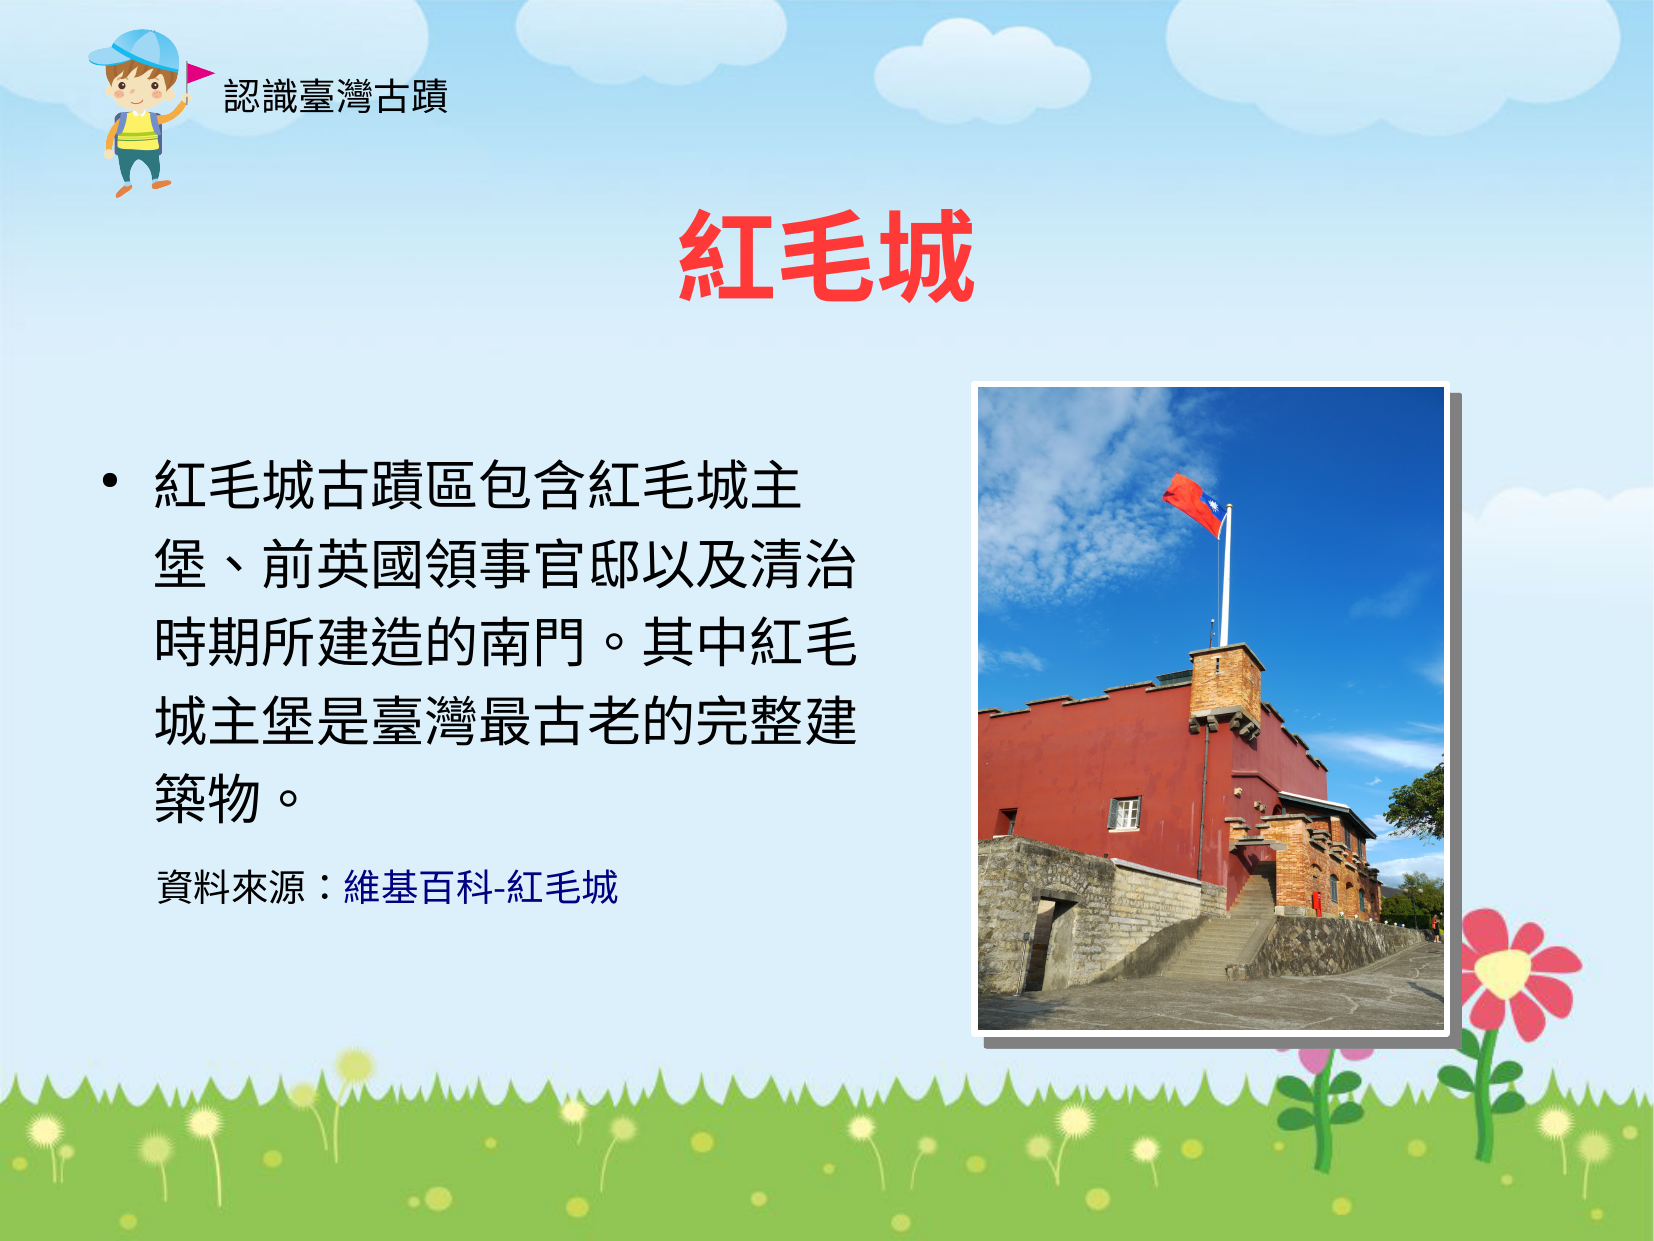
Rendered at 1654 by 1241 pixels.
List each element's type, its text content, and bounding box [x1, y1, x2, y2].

text_box 資料來源：維基百科-紅毛城 [141, 850, 674, 939]
text_box [974, 383, 1447, 1034]
list 紅毛城古蹟區包含紅毛城主堡、前英國領事官邸以及清治時期所建造的南門。其中紅毛城主堡是臺灣最古老的完整建築物。 [82, 442, 886, 1163]
picture [0, 0, 1654, 1241]
title 紅毛城 [82, 147, 1571, 355]
